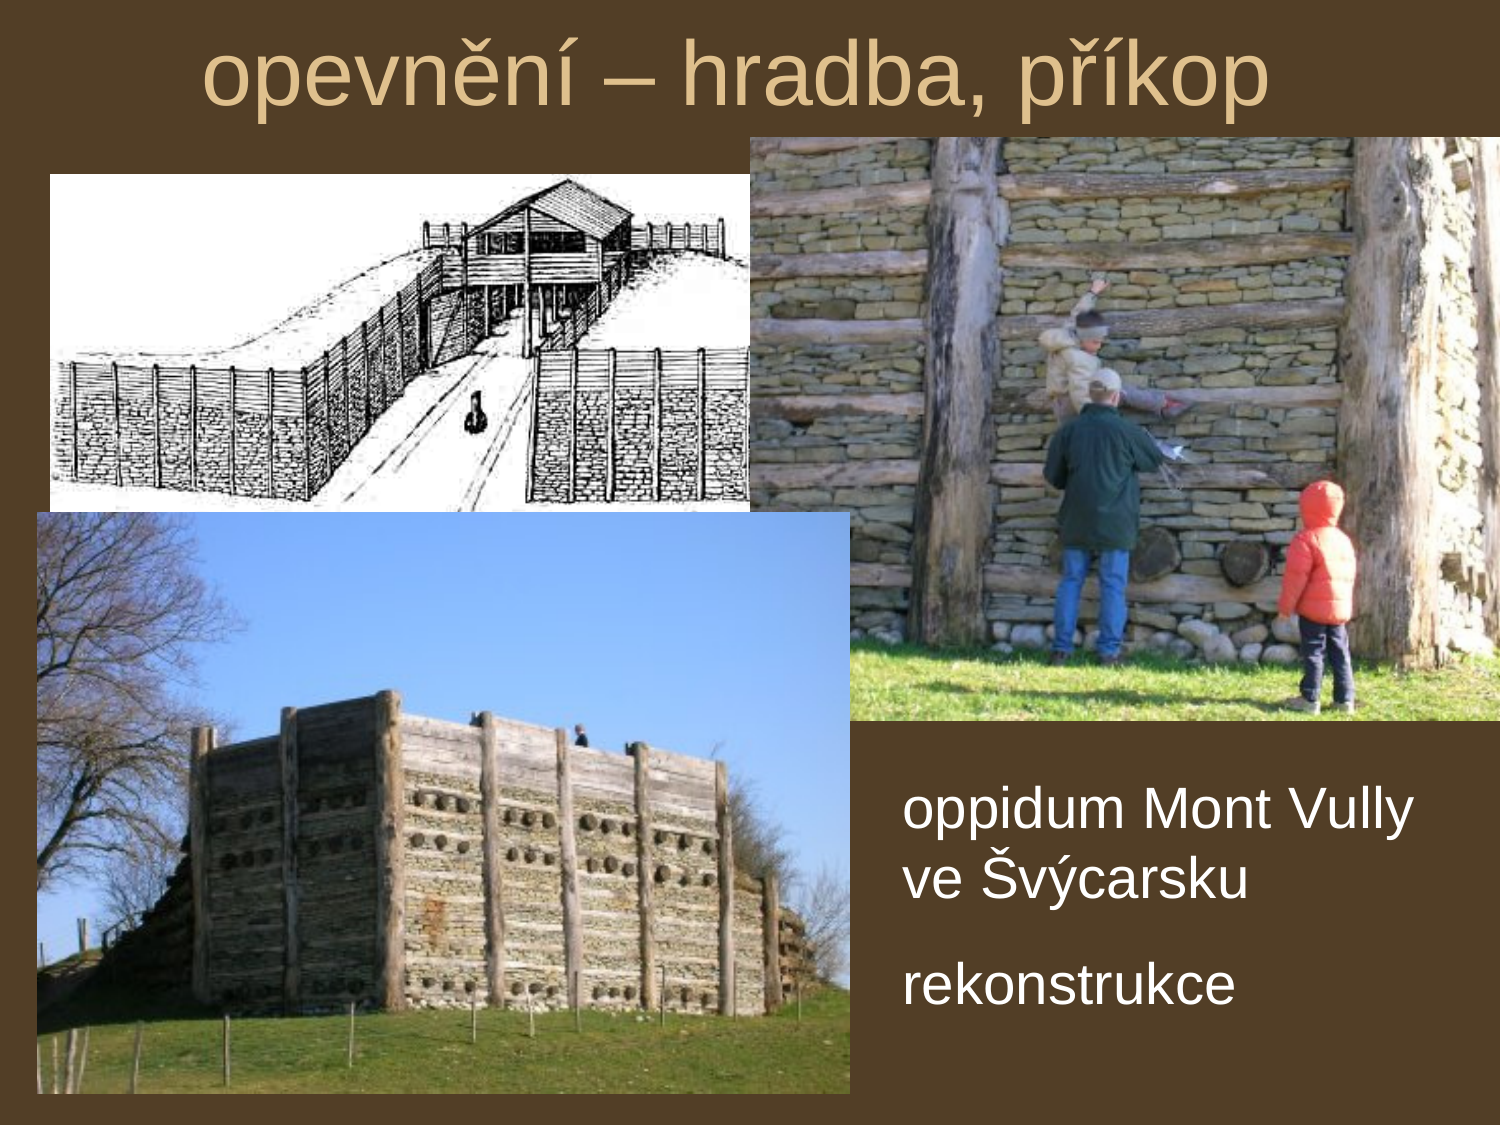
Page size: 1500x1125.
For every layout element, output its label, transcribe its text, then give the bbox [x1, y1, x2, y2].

text_box oppidum Mont Vully ve Švýcarsku rekonstrukce [887, 762, 1500, 1025]
title opevnění – hradba, příkop [62, 0, 1413, 138]
picture [37, 137, 1500, 1094]
